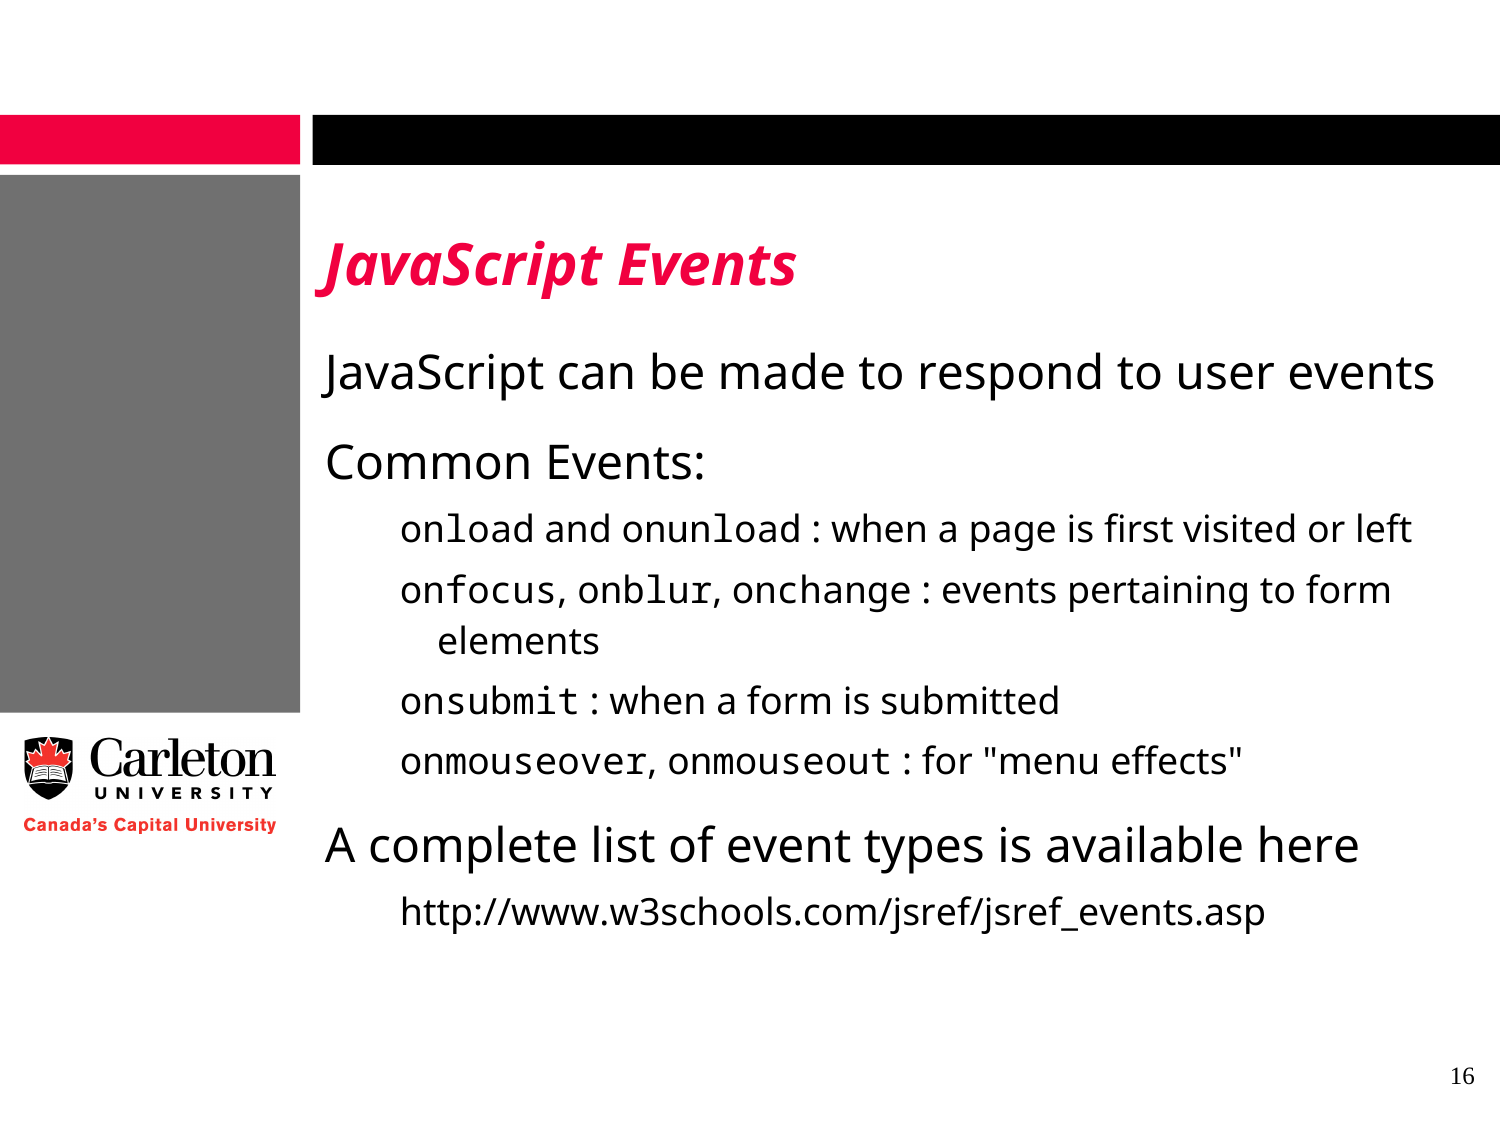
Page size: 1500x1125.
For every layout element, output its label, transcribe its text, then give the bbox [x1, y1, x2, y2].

picture [24, 737, 276, 834]
title JavaScript Events [324, 194, 1450, 324]
list JavaScript can be made to respond to user events Common Events: onload and onunload : when a page is first visited or left onfocus, onblur, onchange : events pertaining to form elements onsubmit : when a form is submitted onmouseover, onmouseout : for "menu effects" A complete list of event types is available here http://www.w3schools.com/jsref/jsref_events.asp [324, 324, 1450, 1036]
